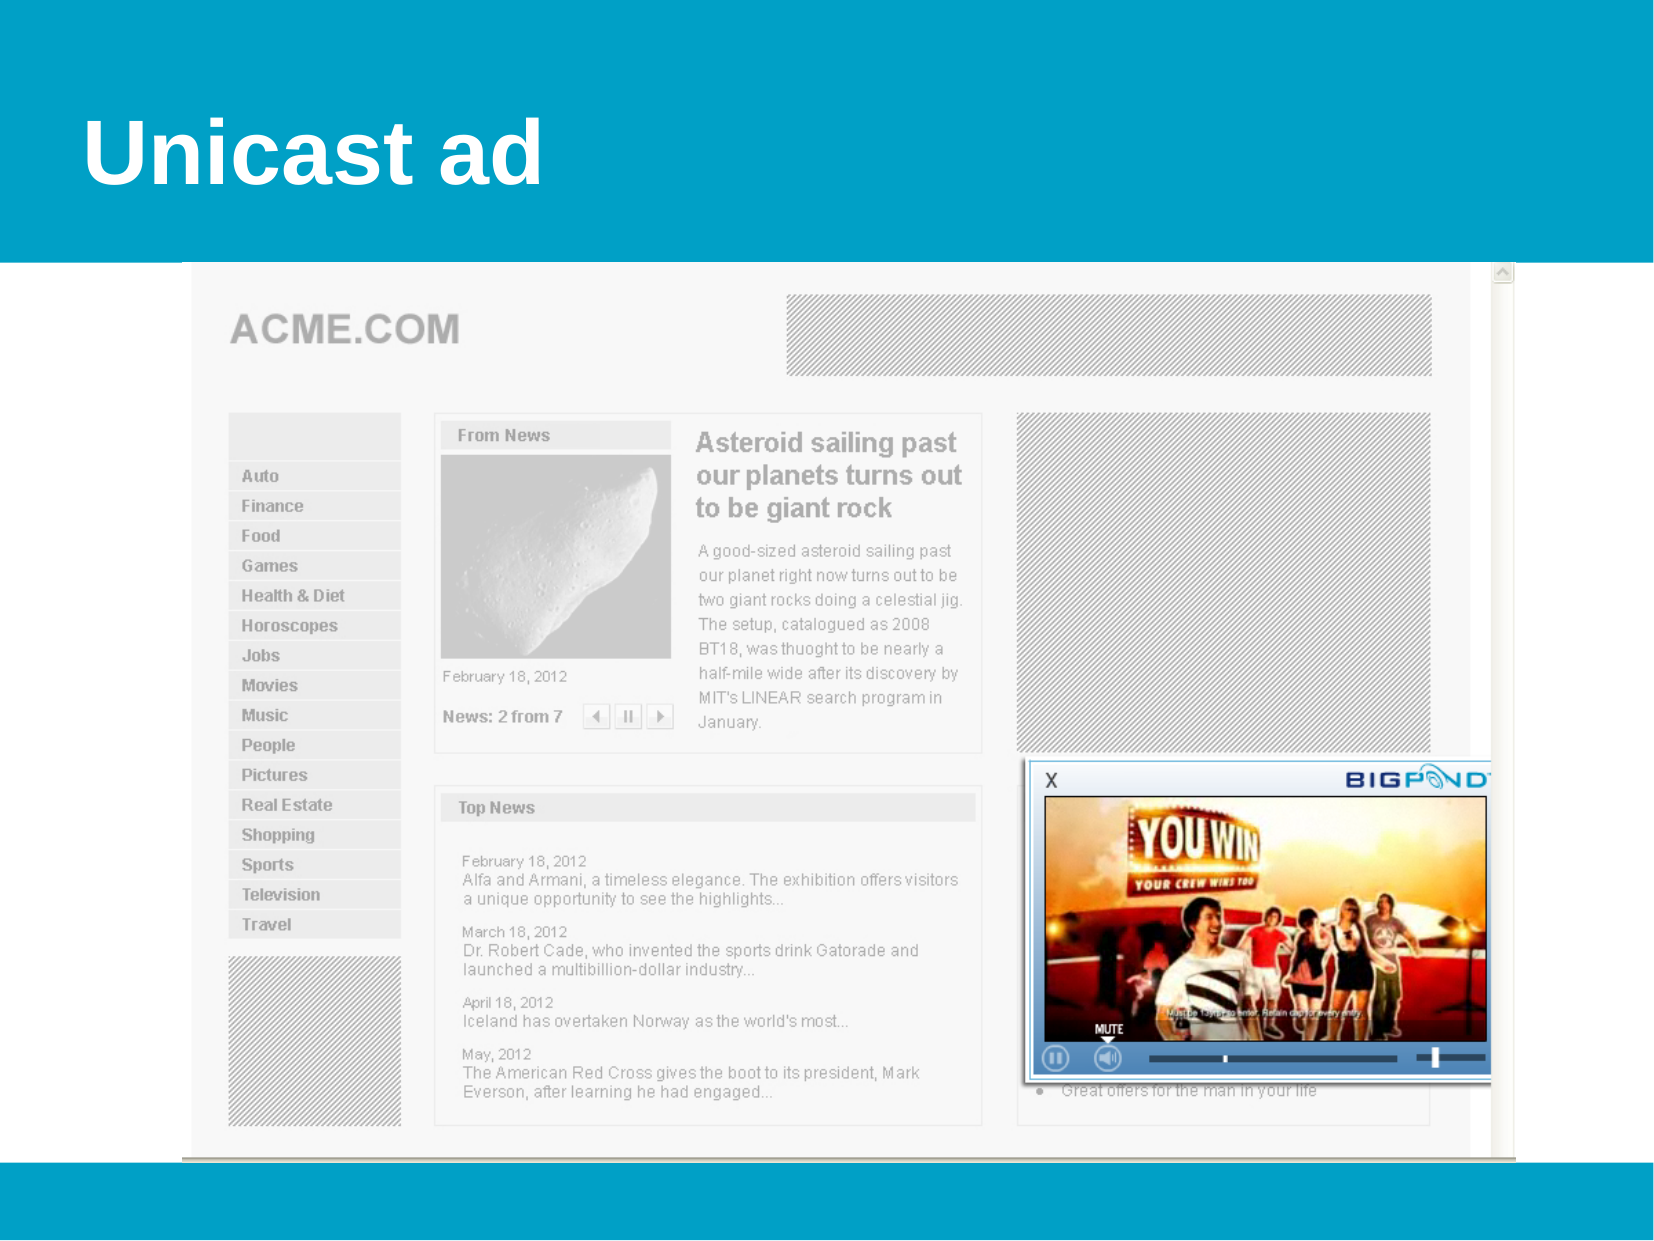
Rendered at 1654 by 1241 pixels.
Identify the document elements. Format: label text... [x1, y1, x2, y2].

title Unicast ad [82, 56, 1571, 250]
picture [182, 263, 1516, 1162]
